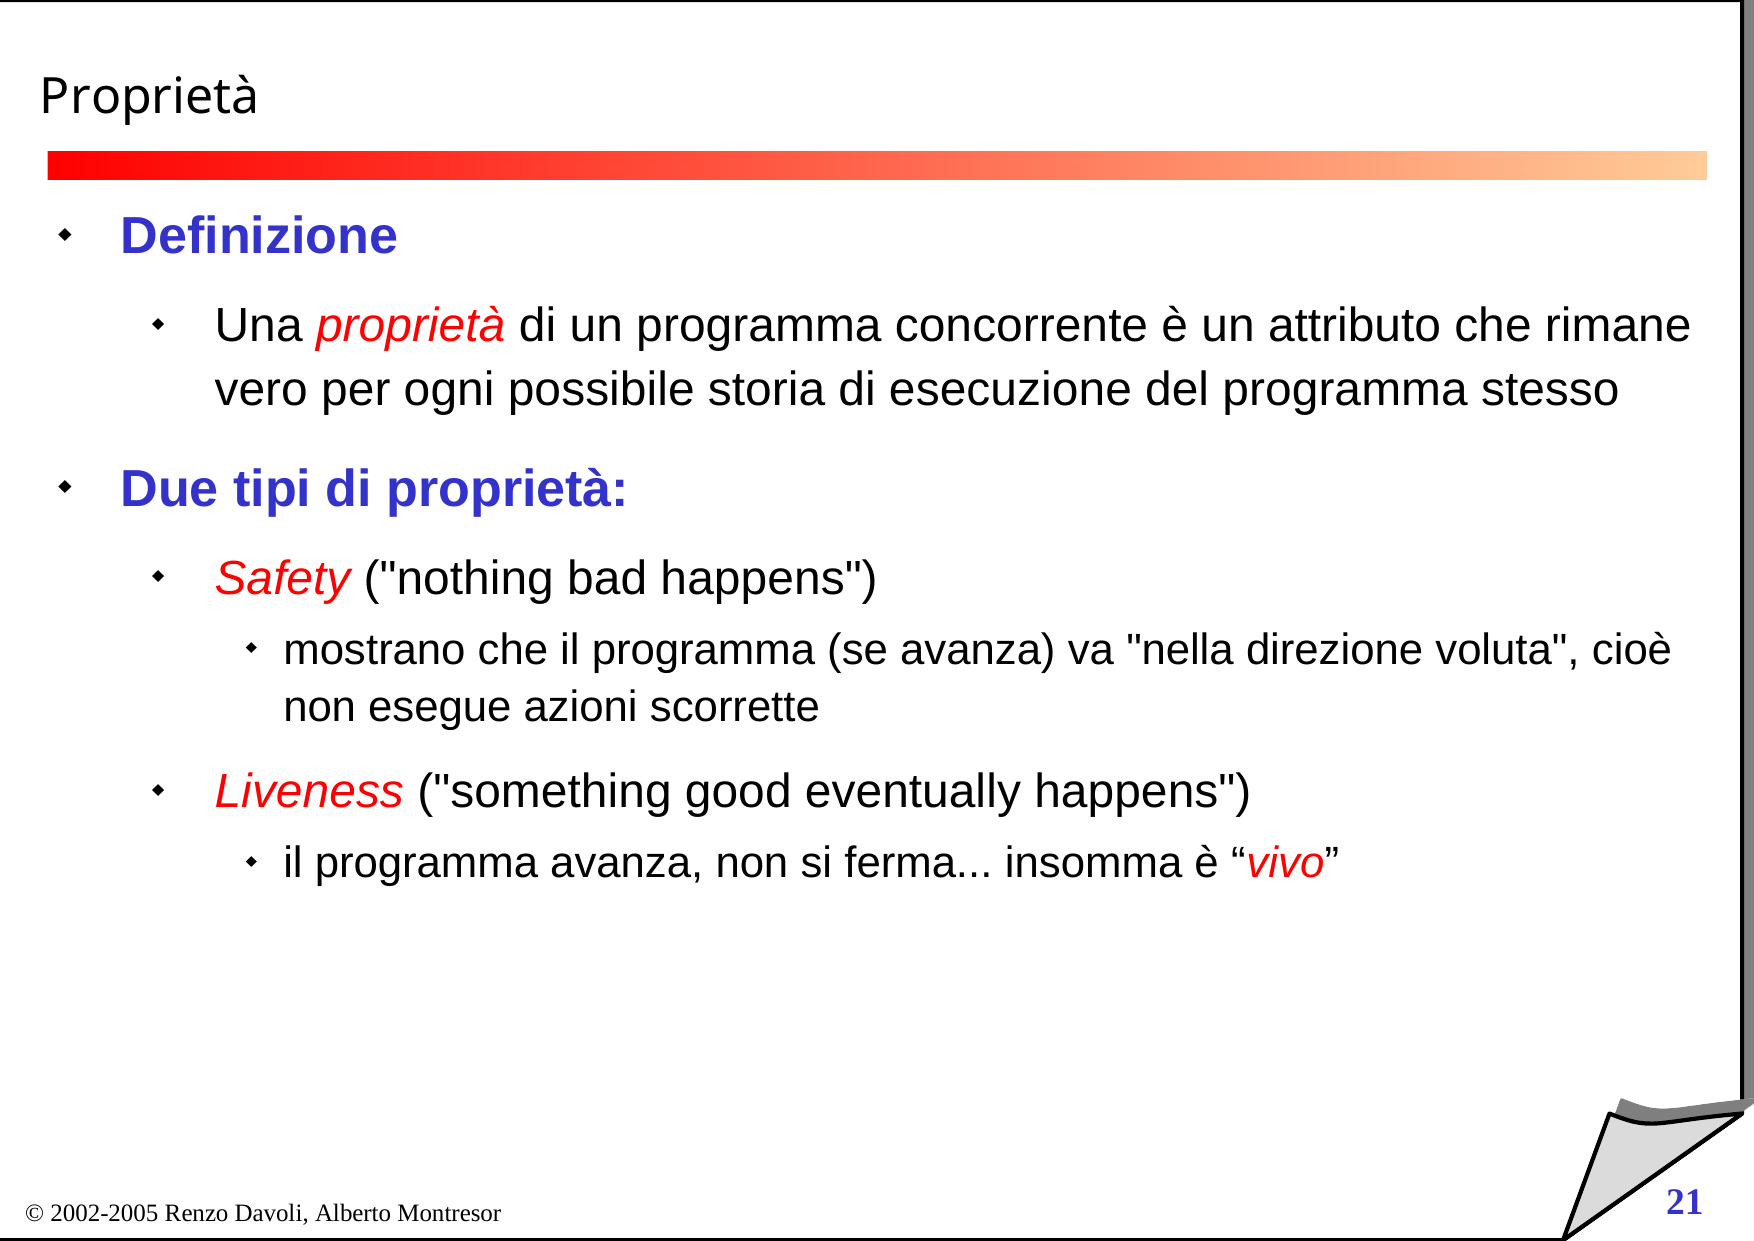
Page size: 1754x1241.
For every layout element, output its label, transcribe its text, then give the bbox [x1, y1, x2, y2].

title Proprietà [39, 49, 1713, 144]
list Definizione Una proprietà di un programma concorrente è un attributo che rimane vero per ogni possibile storia di esecuzione del programma stesso Due tipi di proprietà: Safety ("nothing bad happens") mostrano che il programma (se avanza) va "nella direzione voluta", cioè non esegue azioni scorrette Liveness ("something good eventually happens") il programma avanza, non si ferma... insomma è “vivo” [58, 206, 1696, 955]
